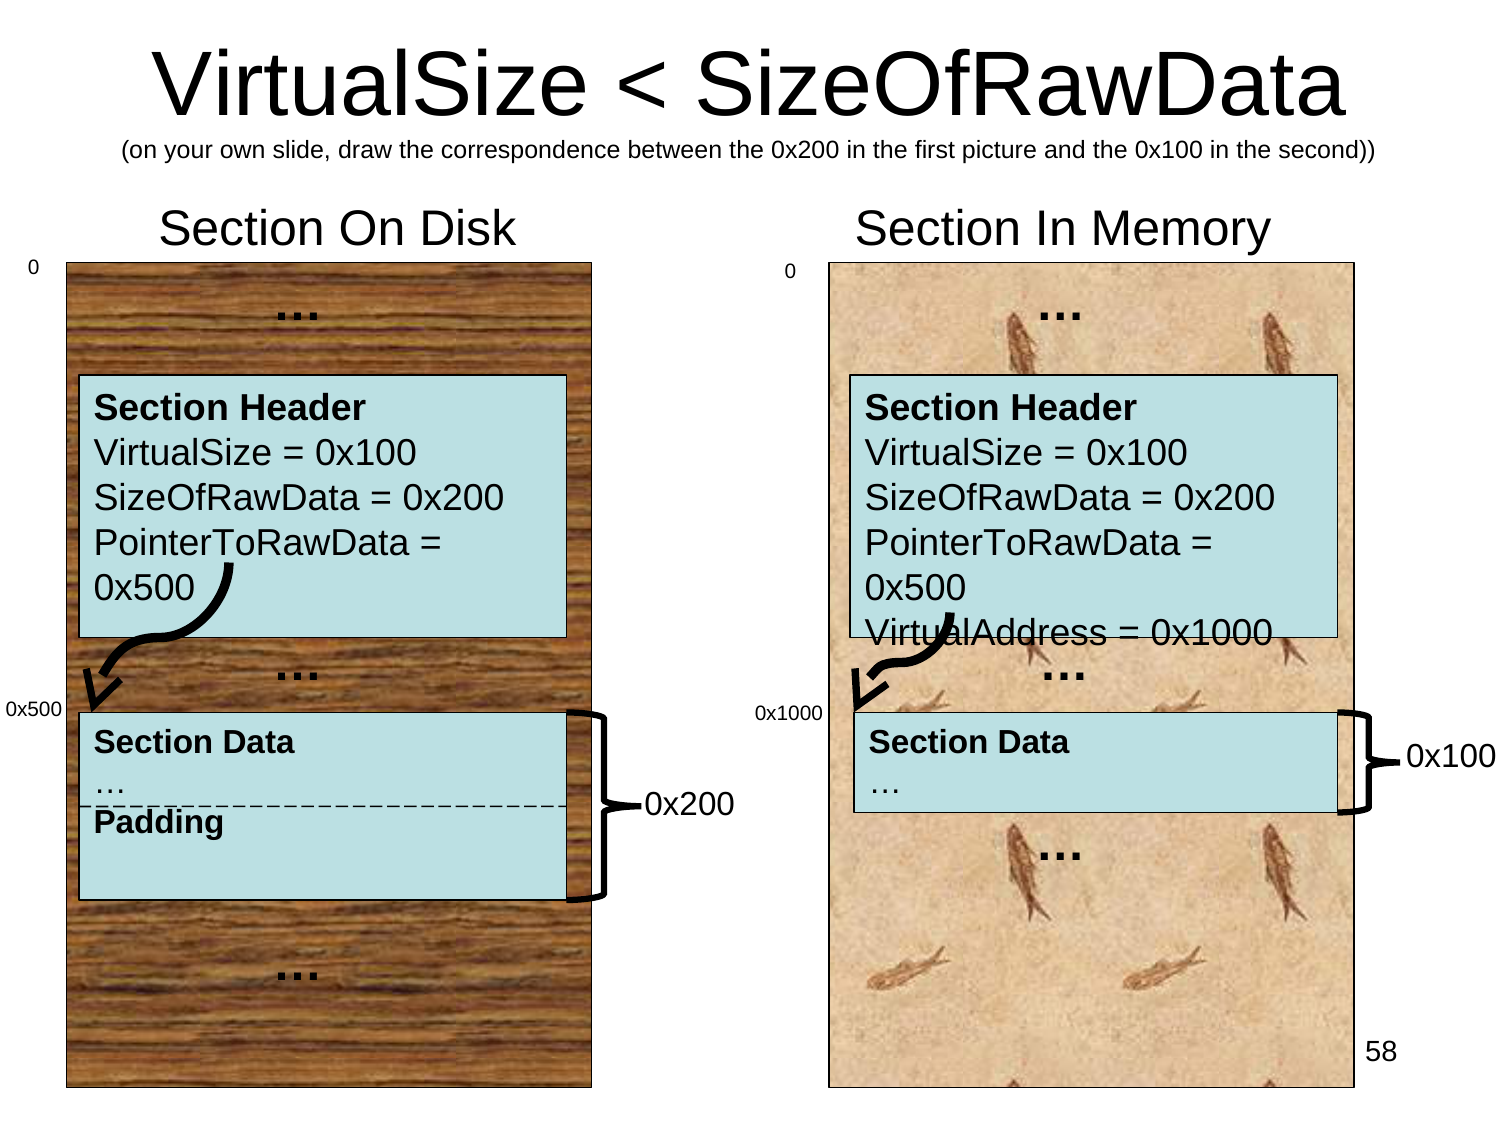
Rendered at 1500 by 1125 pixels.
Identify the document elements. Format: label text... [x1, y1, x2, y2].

text_box 0 [13, 245, 55, 287]
text_box Section Data … Padding [78, 712, 567, 900]
text_box 0x500 [0, 687, 78, 728]
text_box Section Data … [853, 712, 1338, 813]
text_box 103 [1099, 1025, 1413, 1101]
text_box … … … [567, 716, 592, 896]
title VirtualSize < SizeOfRawData (on your own slide, draw the correspondence between the 0x200 in the first picture and the 0x100 in the second)) [0, 0, 1500, 188]
text_box 0x200 [629, 774, 751, 831]
text_box Section On Disk [143, 187, 532, 263]
text_box Section Header VirtualSize = 0x100 SizeOfRawData = 0x200 PointerToRawData = 0x500 [78, 374, 567, 638]
text_box … … … [1338, 716, 1354, 809]
text_box Section Header VirtualSize = 0x100 SizeOfRawData = 0x200 PointerToRawData = 0x500 VirtualAddress = 0x1000 [849, 374, 1338, 638]
text_box … … … [828, 262, 1354, 1088]
text_box … … … [66, 262, 592, 712]
text_box 0x1000 [740, 691, 838, 733]
text_box 0 [769, 249, 812, 291]
text_box Section In Memory [839, 187, 1287, 262]
text_box 0x100 [1391, 726, 1500, 783]
text_box … … … [66, 728, 592, 1088]
